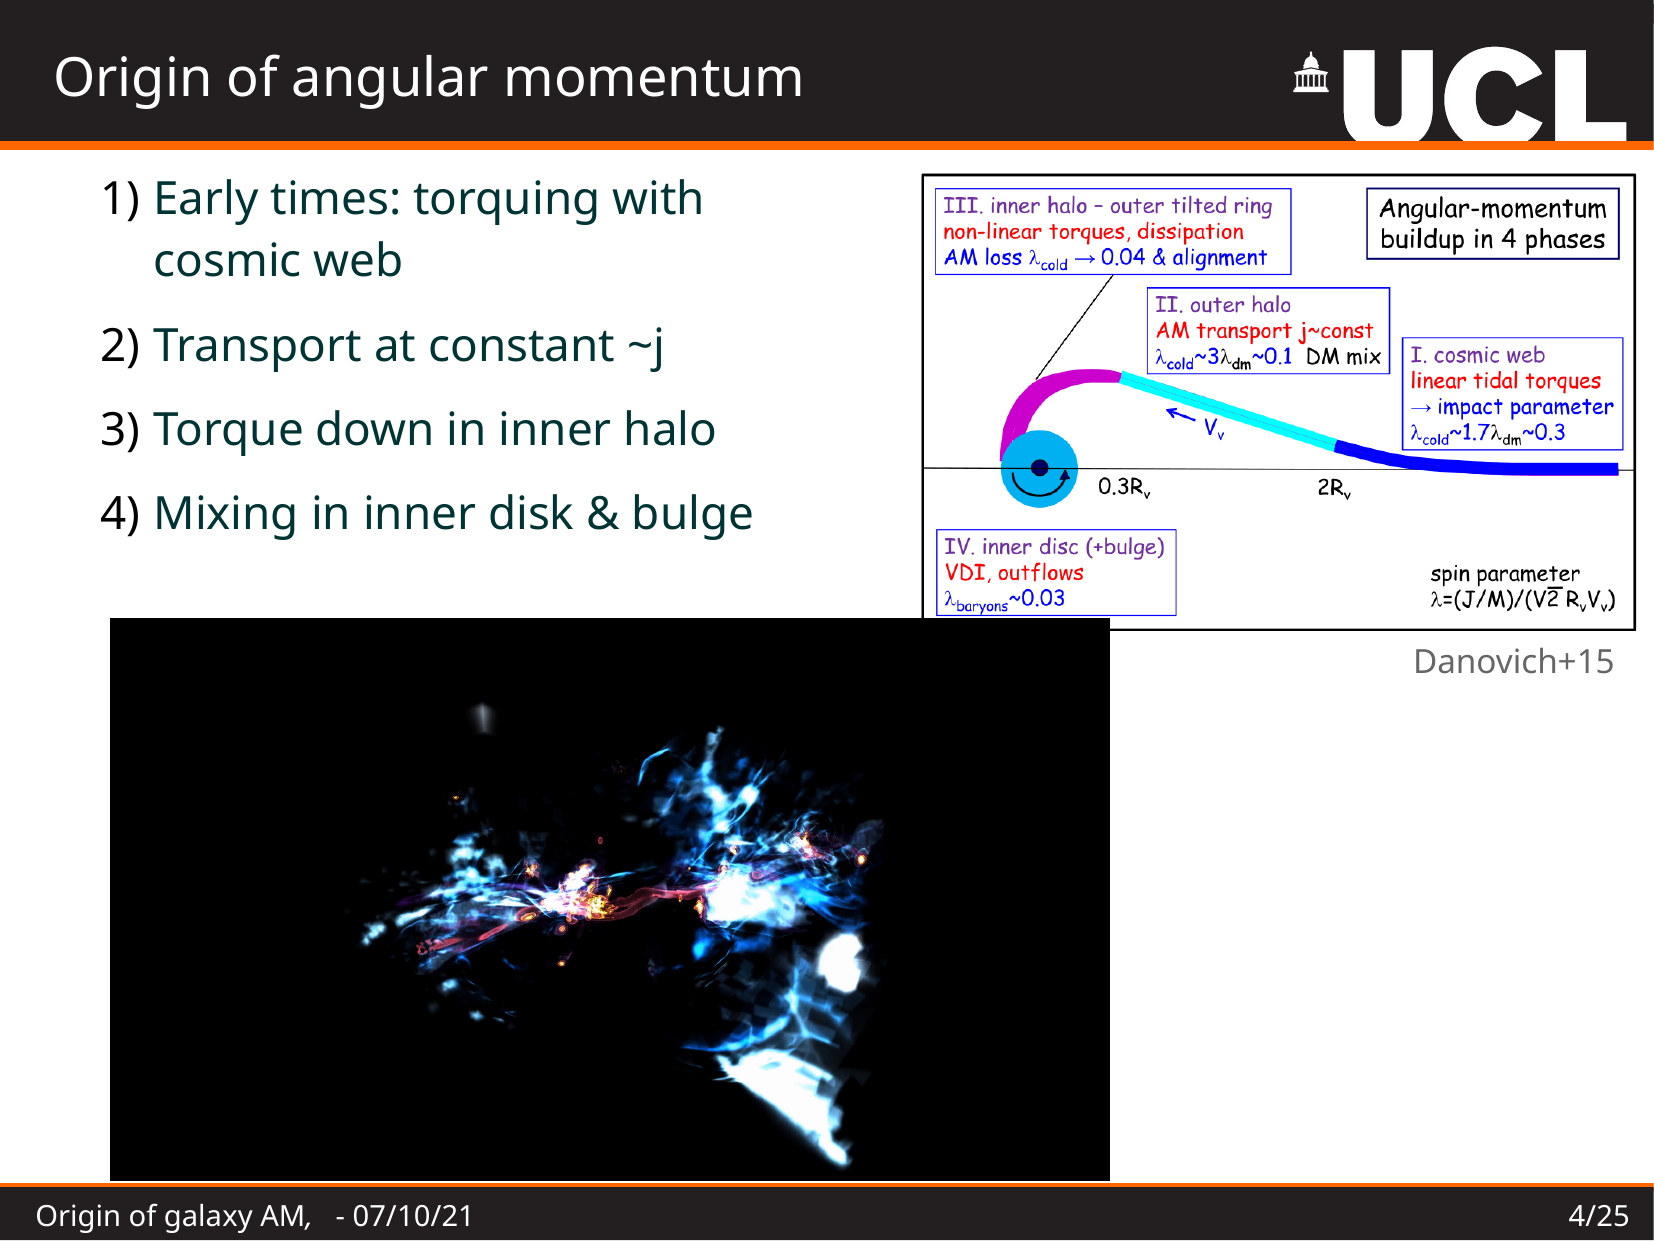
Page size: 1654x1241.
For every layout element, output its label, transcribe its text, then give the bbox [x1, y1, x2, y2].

text_box [109, 618, 1111, 1182]
title Origin of angular momentum [0, 0, 1329, 152]
list Early times: torquing with cosmic web Transport at constant ~j Torque down in inner halo Mixing in inner disk & bulge [82, 141, 809, 567]
picture [916, 167, 1643, 637]
text_box Danovich+15 [1334, 634, 1630, 688]
